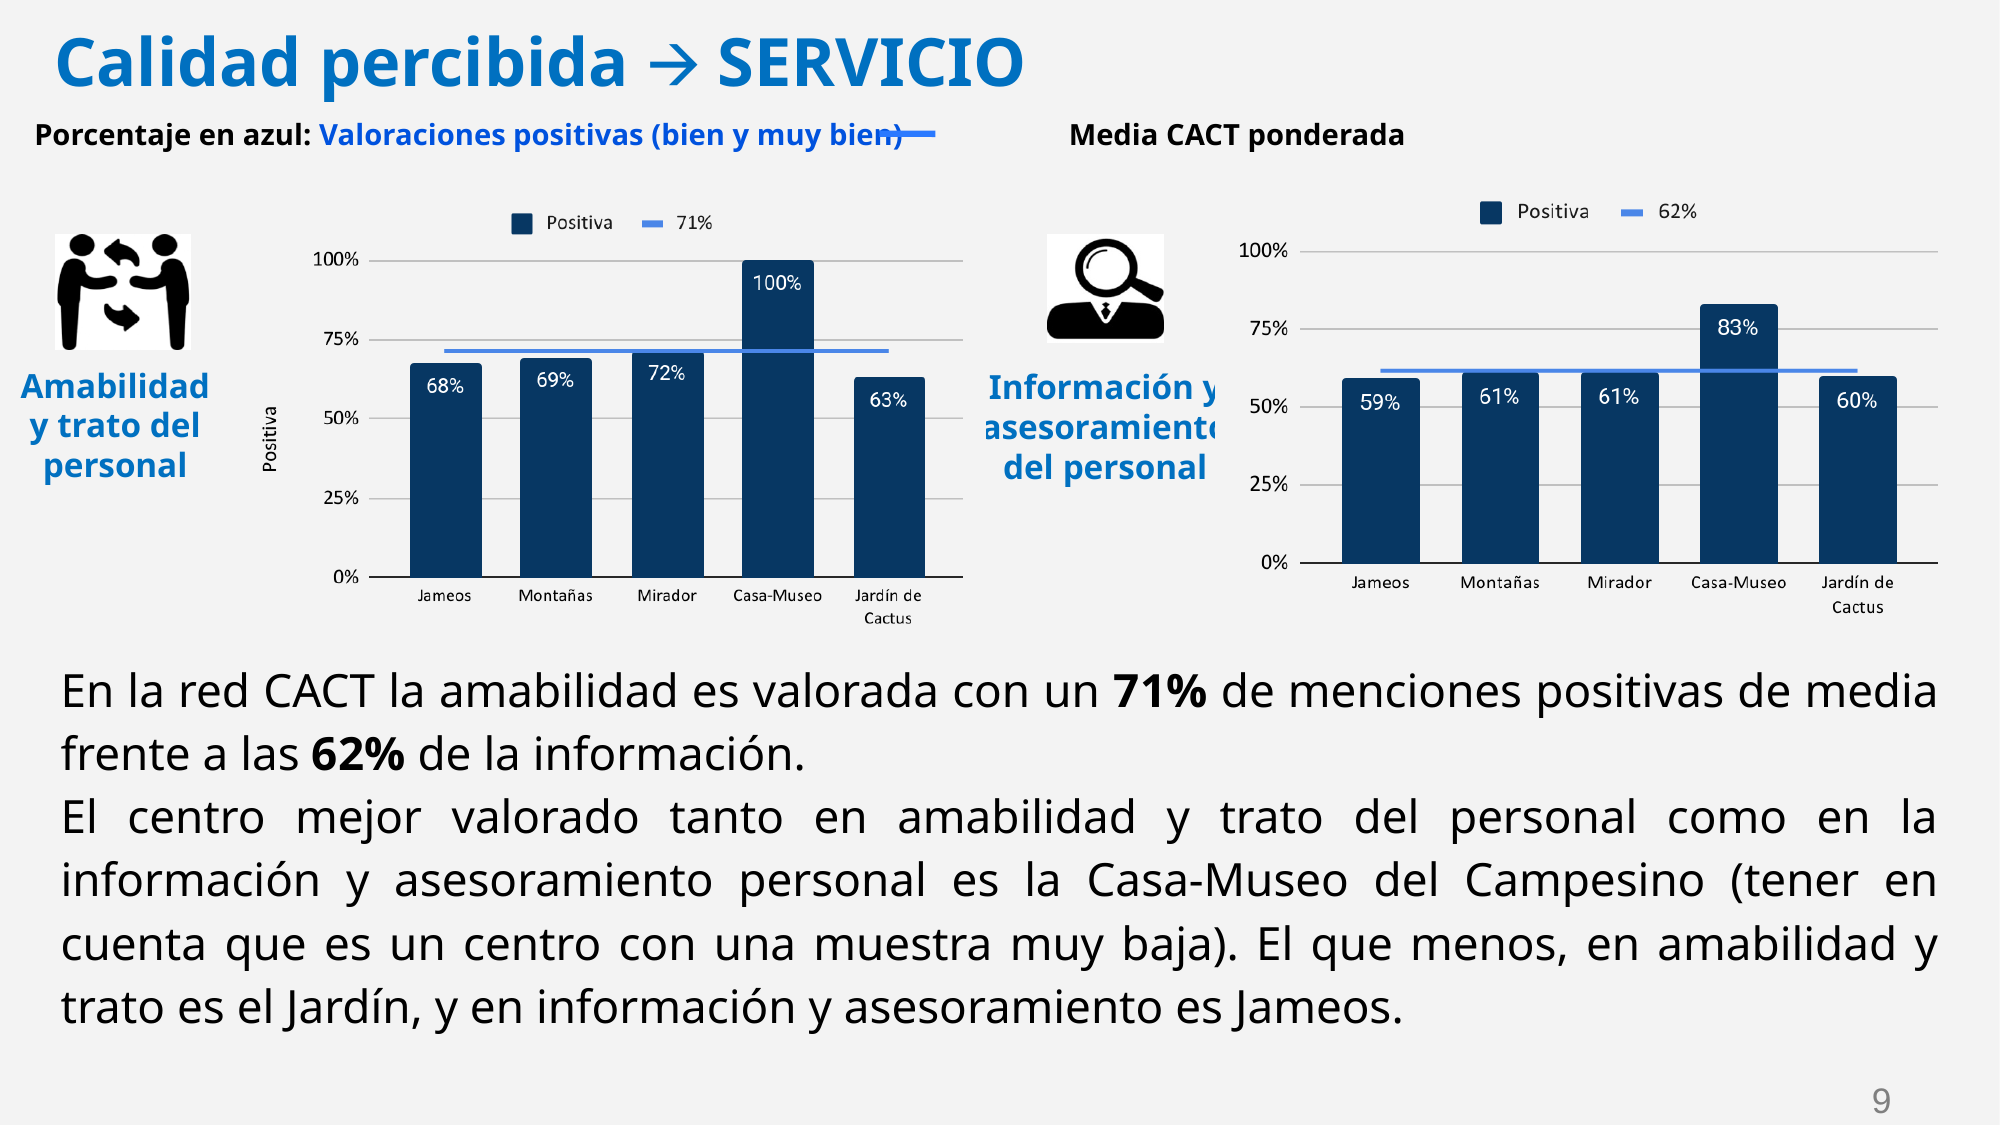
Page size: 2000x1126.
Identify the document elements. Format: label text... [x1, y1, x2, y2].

picture [1047, 234, 1164, 343]
text_box Información y asesoramiento del personal [986, 358, 1215, 495]
picture [55, 234, 191, 350]
picture [237, 190, 986, 651]
text_box En la red CACT la amabilidad es valorada con un 71% de menciones positivas de media frente a las 62% de la información. El centro mejor valorado tanto en amabilidad y trato del personal como en la información y asesoramiento personal es la Casa-Museo del Campesino (tener en cuenta que es un centro con una muestra muy baja). El que menos, en amabilidad y trato es el Jardín, y en información y asesoramiento es Jameos. [32, 625, 1968, 817]
slide_number <number> [1442, 1069, 1910, 1126]
text_box Amabilidad y trato del personal [0, 357, 231, 471]
text_box Calidad percibida 🡪 SERVICIO [54, 0, 1126, 109]
picture [1215, 178, 1961, 641]
text_box Porcentaje en azul: Valoraciones positivas (bien y muy bien) Media CACT ponderada [19, 109, 1988, 158]
